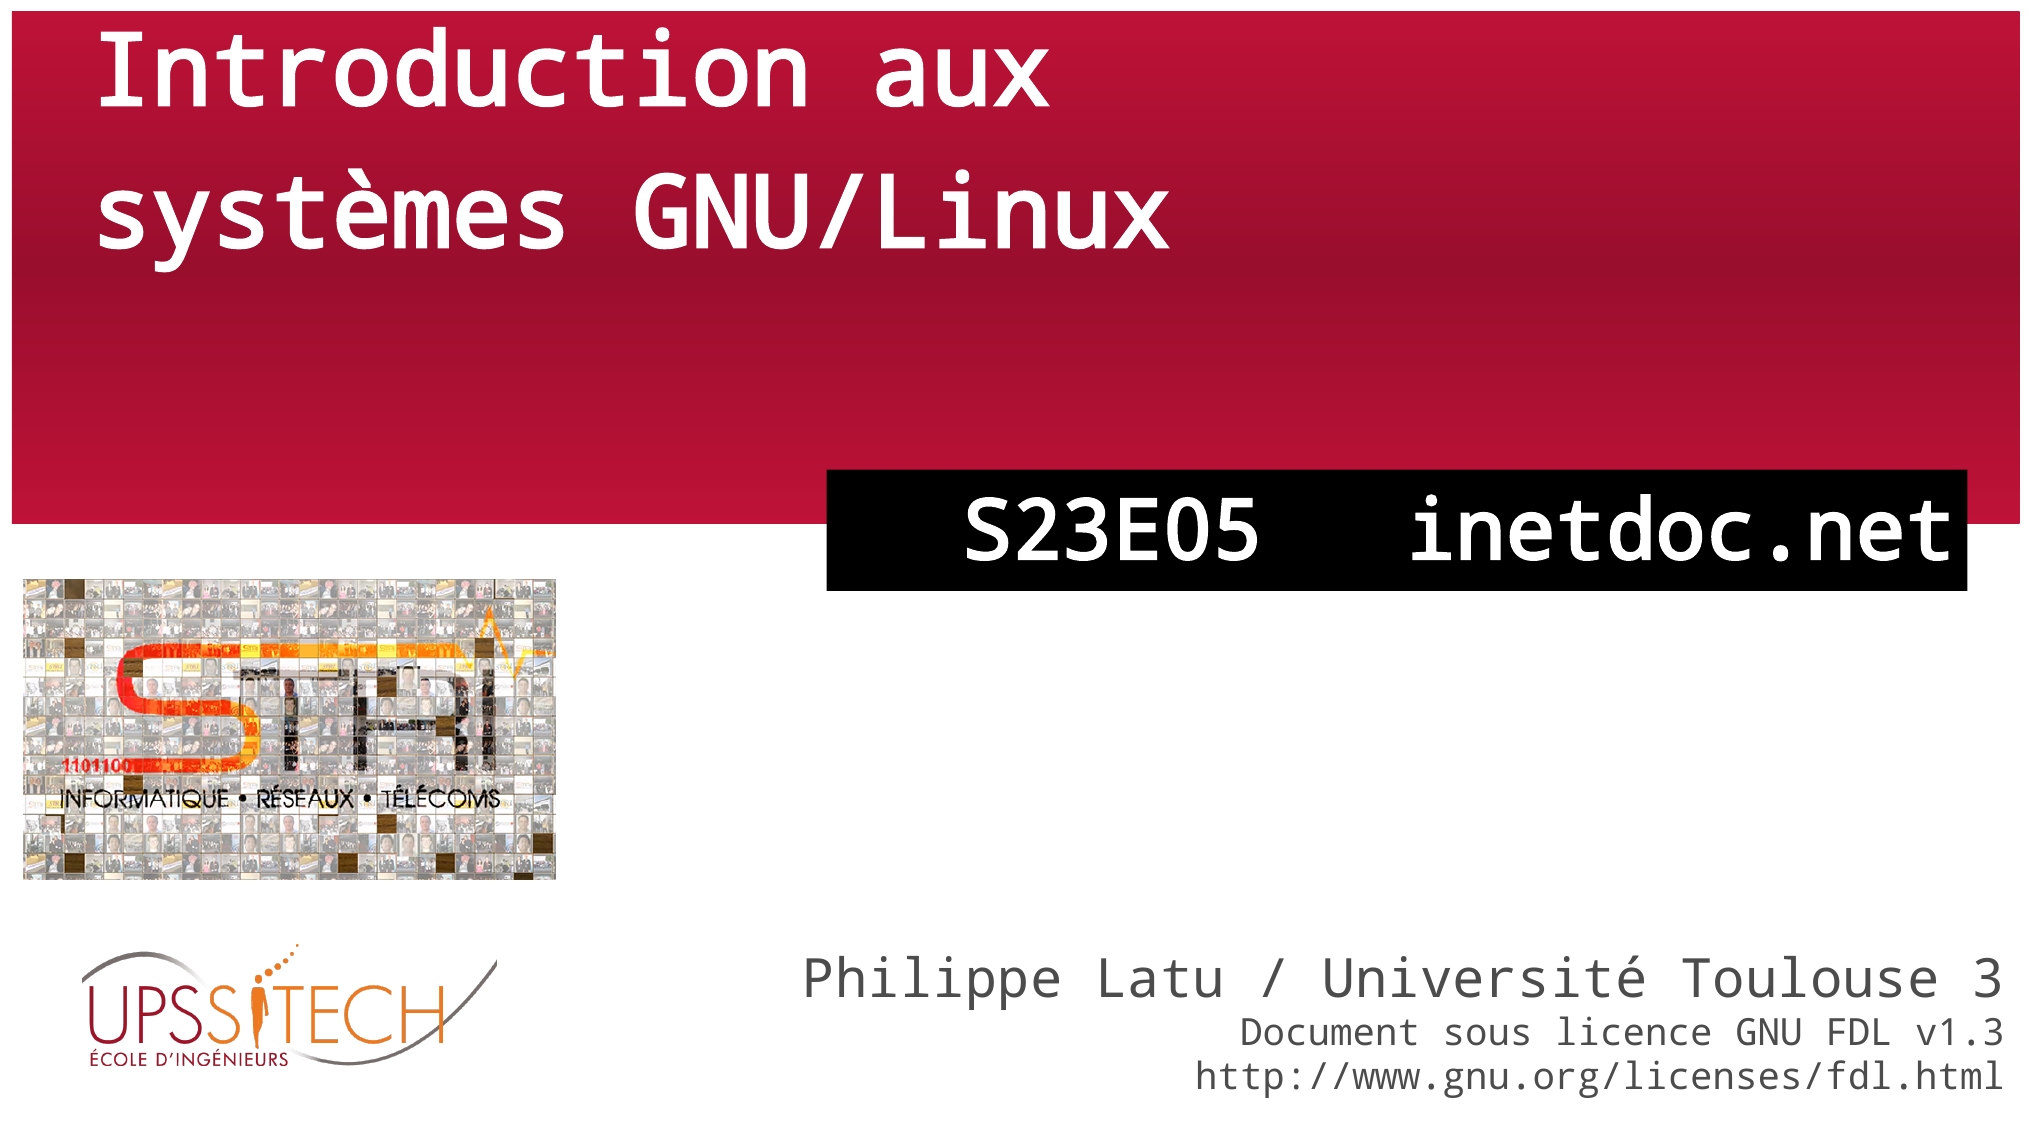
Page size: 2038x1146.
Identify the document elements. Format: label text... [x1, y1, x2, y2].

picture [82, 944, 497, 1066]
text_box Introduction aux systèmes GNU/Linux [11, 11, 2020, 524]
text_box S23E05 inetdoc.net [826, 469, 1968, 591]
text_box Philippe Latu / Université Toulouse 3 Document sous licence GNU FDL v1.3 http://www.gnu.org/licenses/fdl.html [708, 944, 2008, 1134]
picture [23, 579, 556, 880]
